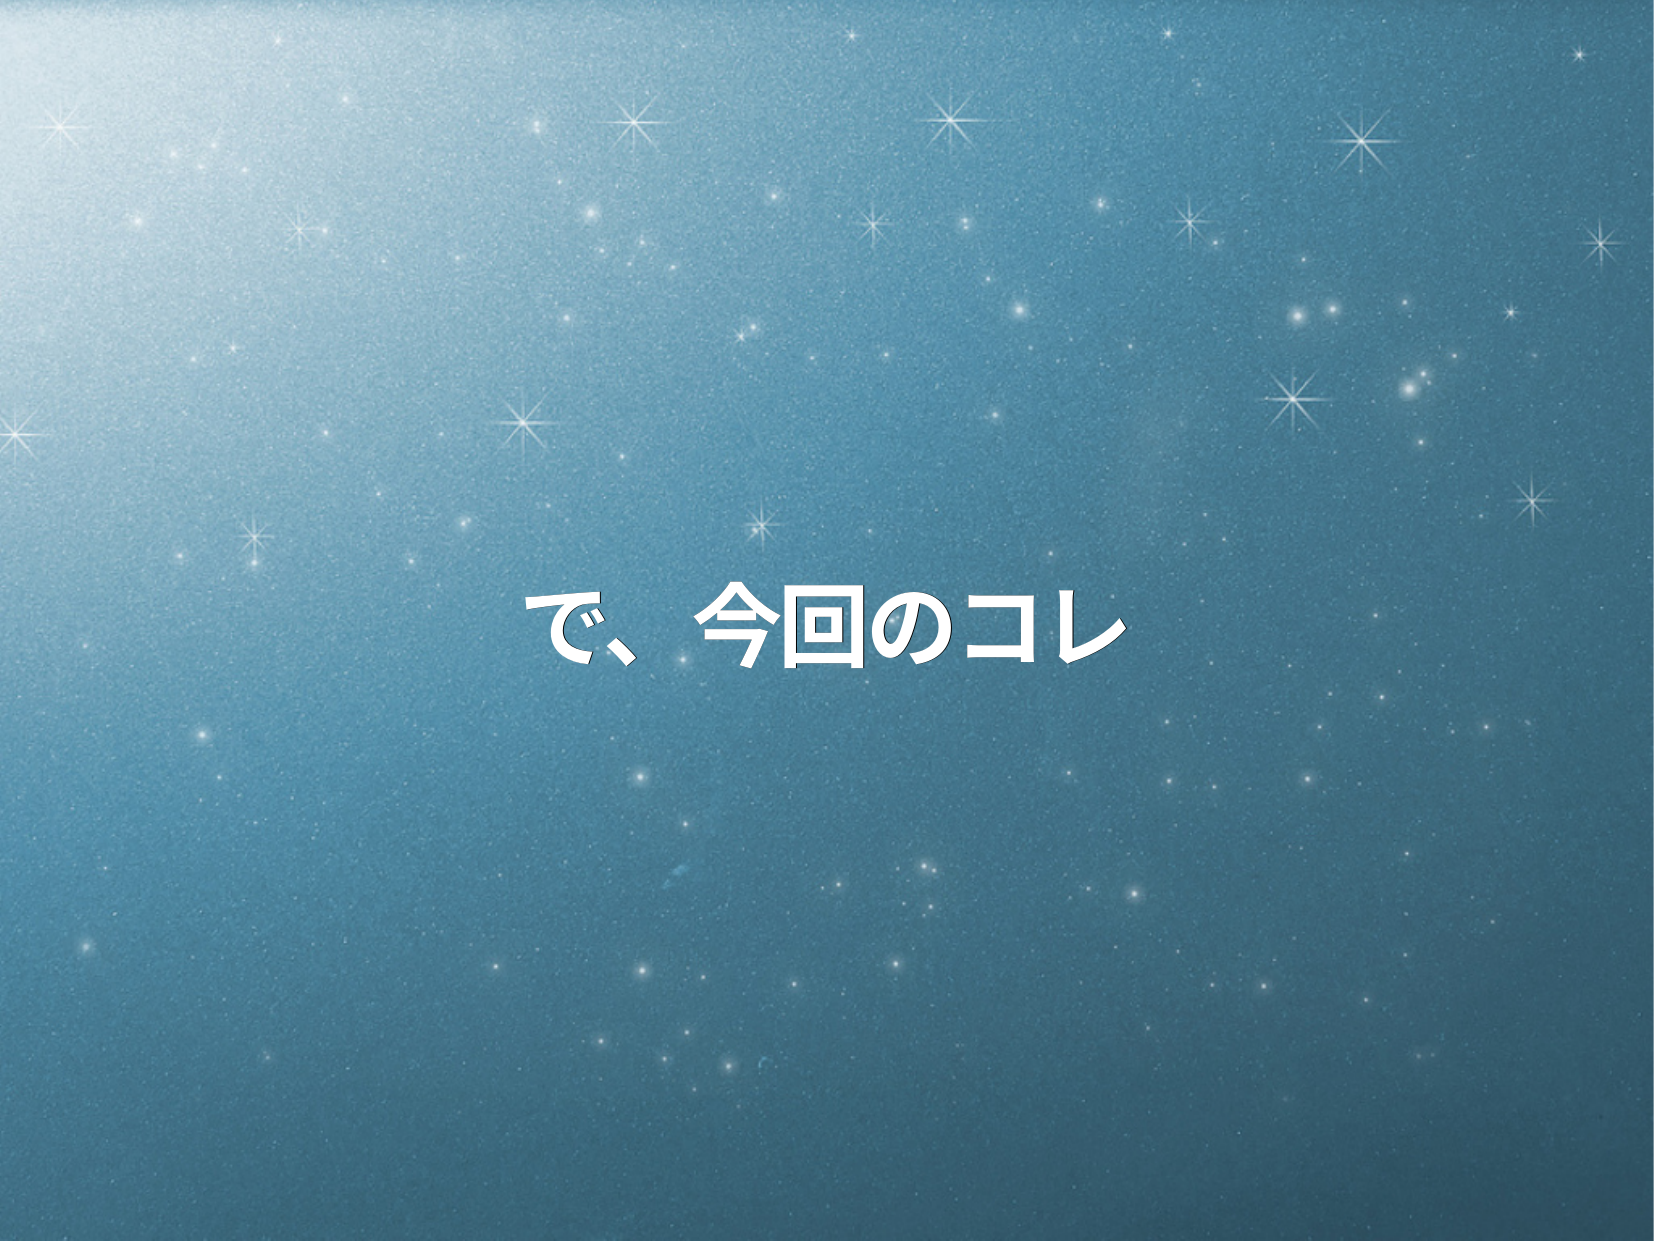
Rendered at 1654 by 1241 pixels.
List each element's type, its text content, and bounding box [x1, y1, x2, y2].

title で、今回のコレ [82, 516, 1571, 724]
picture [0, 0, 1654, 1241]
